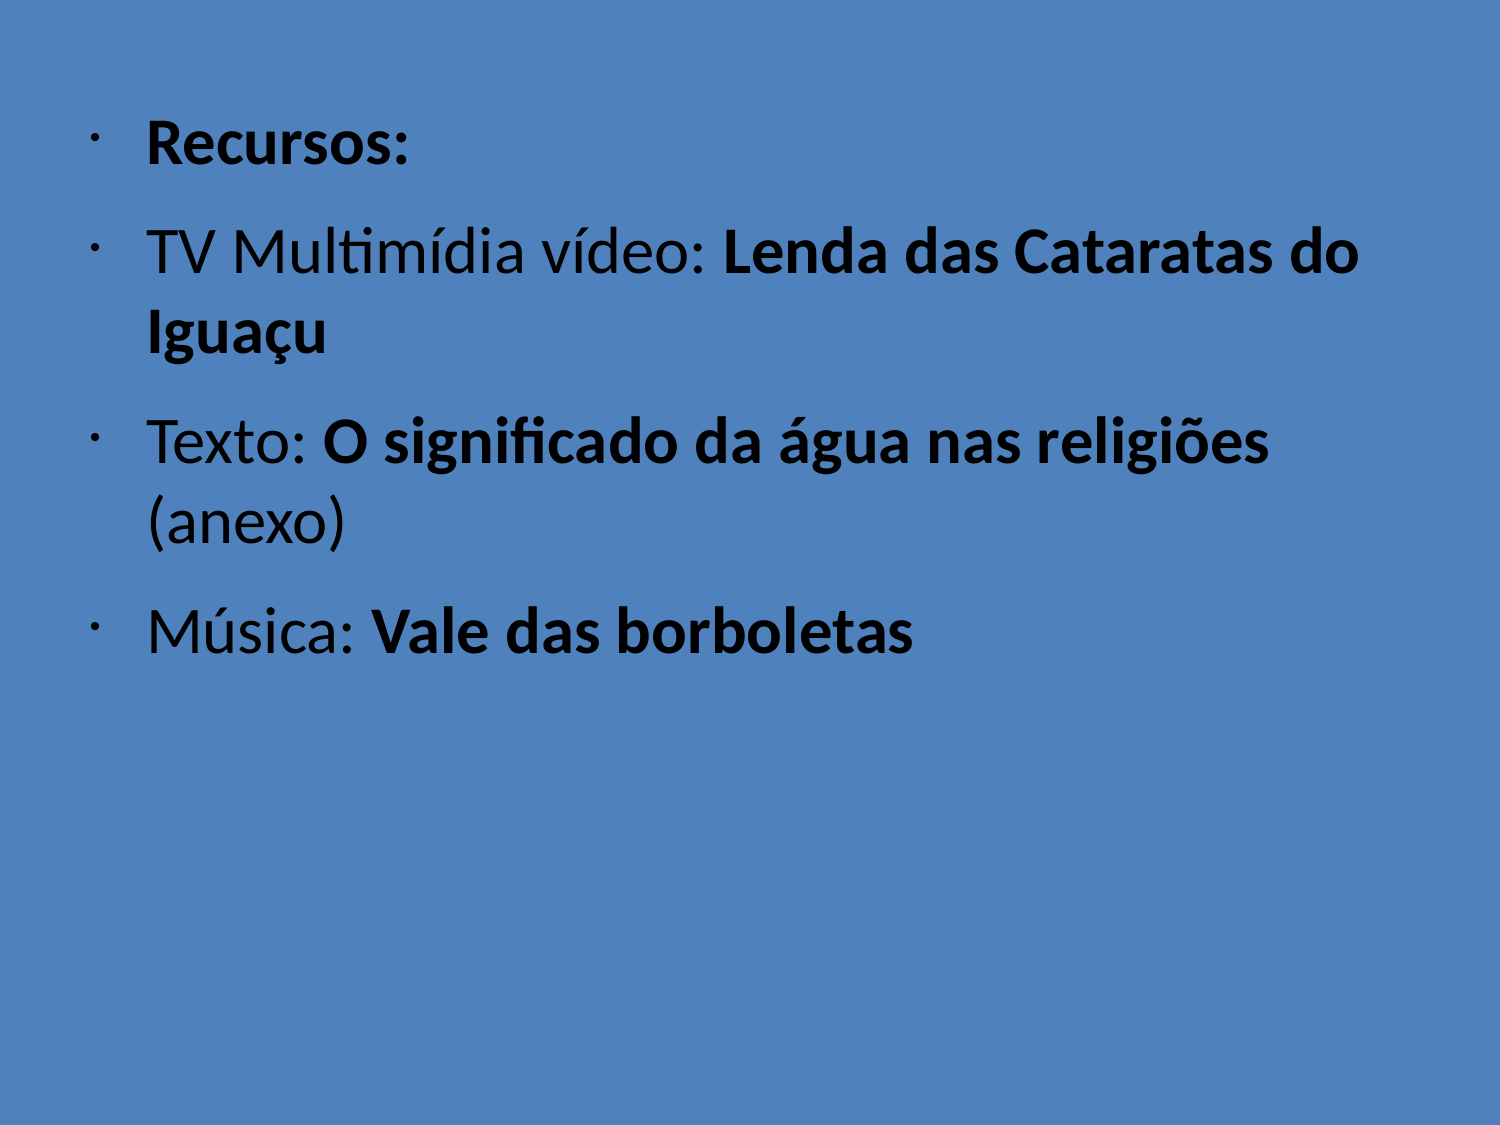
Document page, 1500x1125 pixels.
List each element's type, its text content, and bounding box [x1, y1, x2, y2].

list Recursos: TV Multimídia vídeo: Lenda das Cataratas do Iguaçu Texto: O significado da água nas religiões (anexo) Música: Vale das borboletas [75, 90, 1425, 1005]
